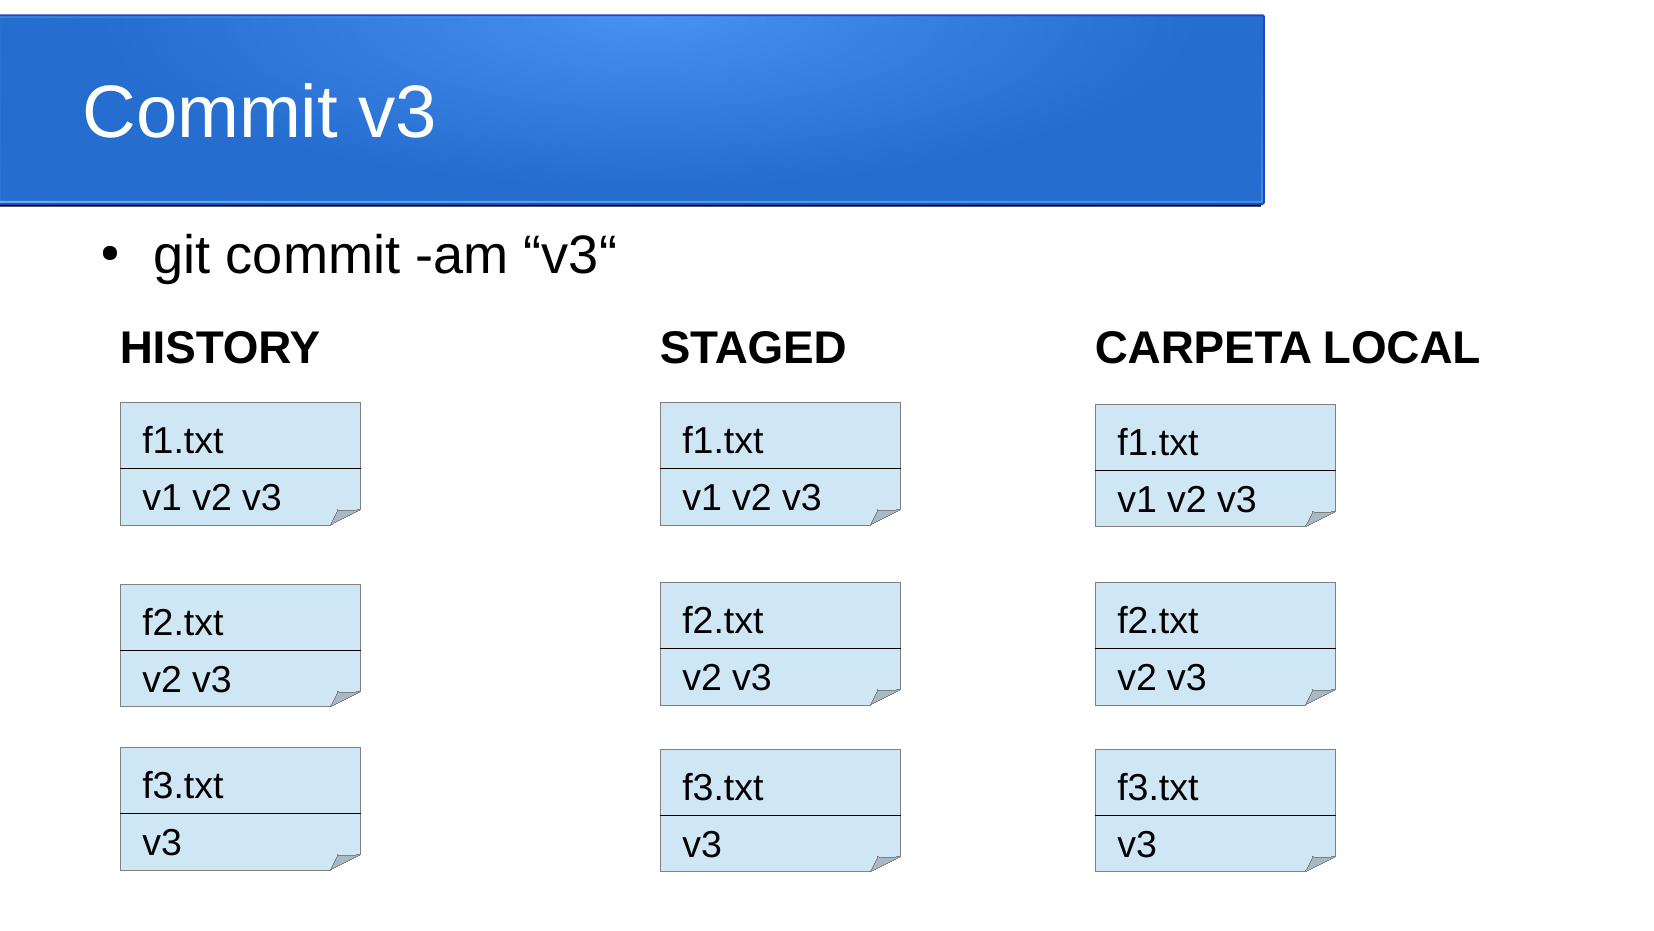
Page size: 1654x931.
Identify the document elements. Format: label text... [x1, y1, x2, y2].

text_box [120, 402, 361, 468]
text_box [331, 469, 361, 525]
text_box f3.txt [667, 759, 788, 815]
text_box v1 v2 v3 [667, 469, 871, 526]
text_box [803, 816, 901, 872]
text_box [1095, 582, 1336, 648]
text_box v1 v2 v3 [127, 469, 331, 526]
text_box v2 v3 [127, 651, 263, 708]
title Commit v3 [82, 35, 1235, 189]
text_box STAGED [645, 315, 1006, 382]
text_box [1095, 749, 1336, 815]
text_box CARPETA LOCAL [1080, 315, 1546, 432]
text_box [120, 651, 127, 707]
text_box [660, 402, 901, 468]
text_box [120, 584, 361, 650]
text_box f2.txt [1102, 592, 1223, 648]
text_box [120, 814, 127, 871]
text_box [871, 469, 901, 525]
text_box f2.txt [667, 592, 788, 648]
text_box HISTORY [105, 315, 466, 382]
text_box [660, 749, 901, 815]
text_box f3.txt [127, 757, 248, 813]
text_box [1095, 649, 1102, 706]
text_box [1095, 816, 1102, 872]
text_box f1.txt [667, 412, 788, 468]
text_box [1095, 471, 1102, 527]
text_box v2 v3 [1102, 649, 1238, 706]
text_box v2 v3 [667, 649, 803, 706]
text_box f1.txt [127, 412, 248, 468]
text_box [263, 814, 361, 871]
text_box [803, 649, 901, 706]
text_box [660, 816, 667, 872]
text_box [660, 649, 667, 706]
text_box v3 [127, 814, 263, 871]
text_box [1238, 649, 1336, 706]
text_box [120, 469, 127, 526]
text_box v3 [667, 816, 803, 873]
text_box f3.txt [1102, 759, 1223, 815]
text_box [660, 582, 901, 648]
text_box v3 [1102, 816, 1238, 873]
text_box [120, 747, 361, 813]
text_box [660, 469, 667, 526]
text_box [1238, 816, 1336, 872]
text_box [1291, 471, 1336, 527]
list git commit -am “v3“ [82, 224, 1571, 901]
text_box [263, 651, 361, 707]
text_box [1095, 404, 1336, 470]
text_box f2.txt [127, 594, 248, 650]
text_box f1.txt [1102, 414, 1223, 470]
text_box v1 v2 v3 [1102, 471, 1291, 528]
